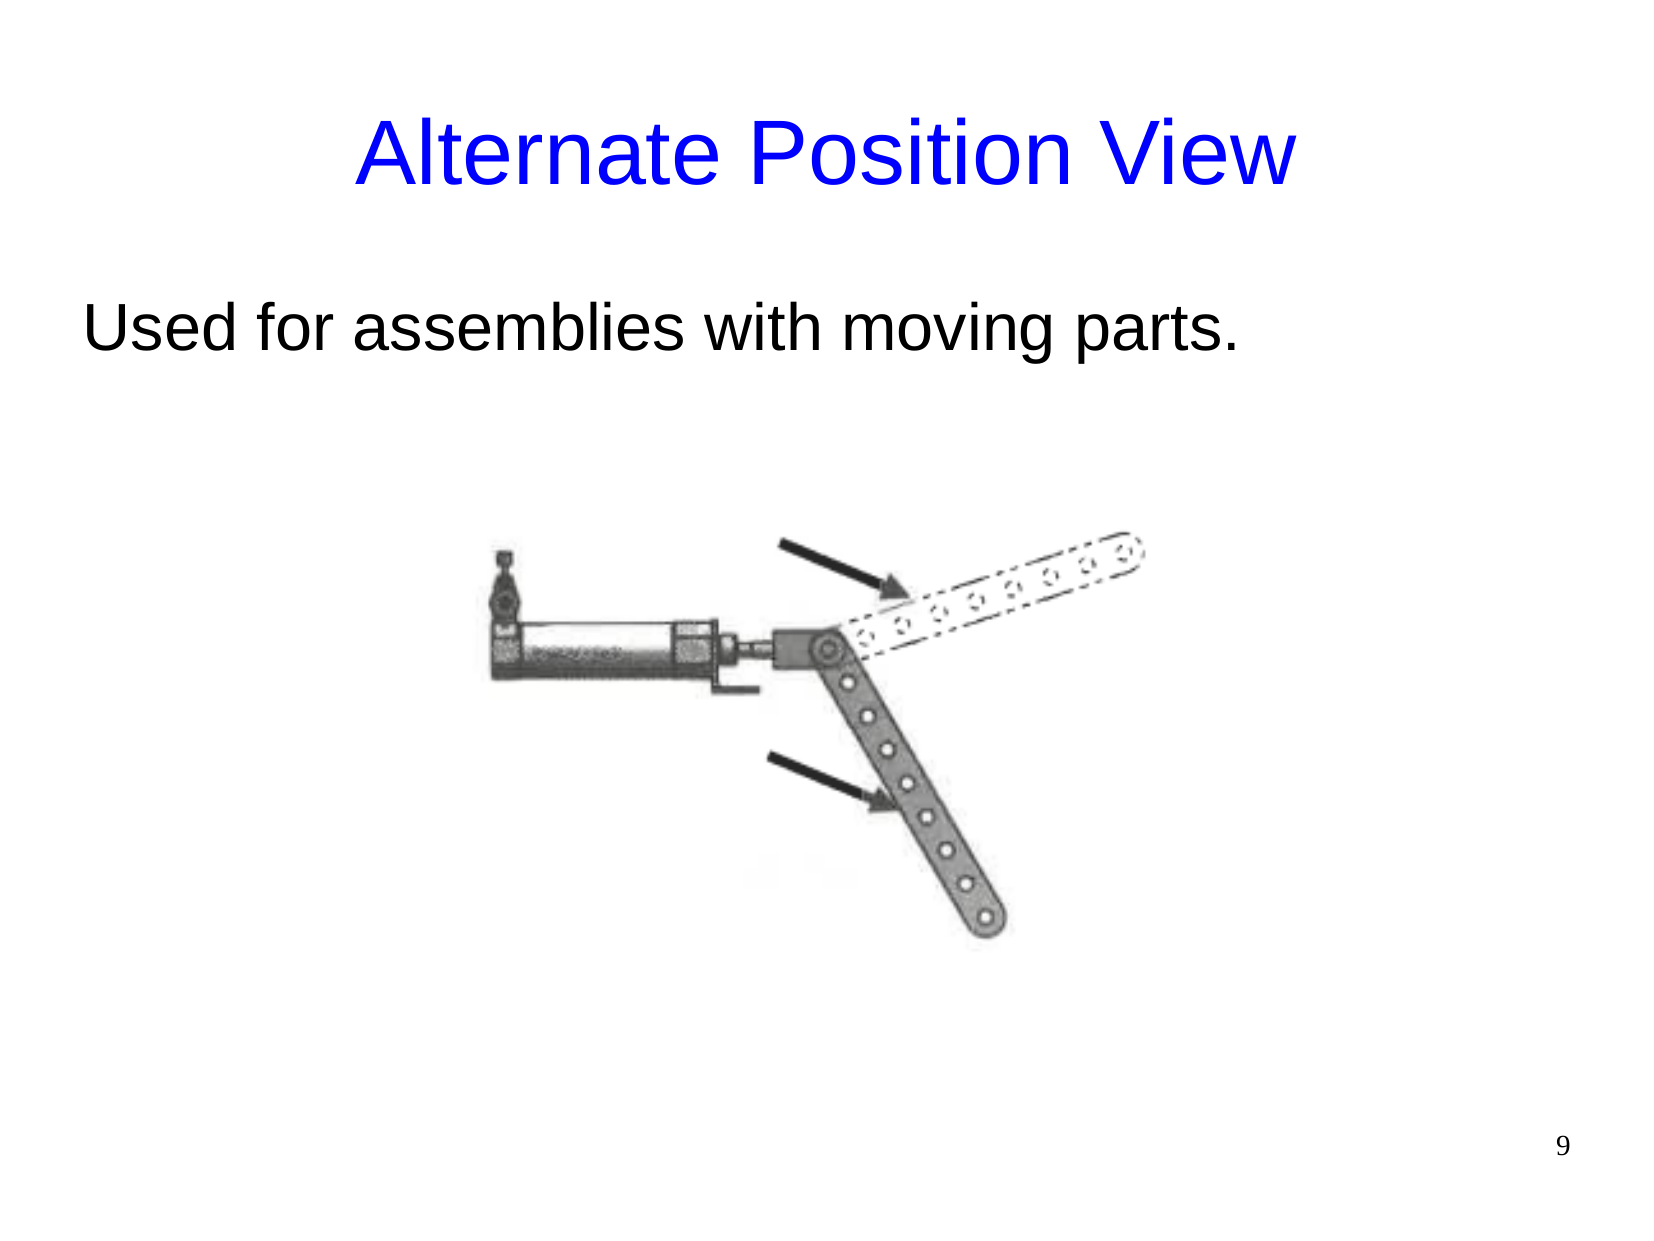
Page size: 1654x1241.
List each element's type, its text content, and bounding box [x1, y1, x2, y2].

list Used for assemblies with moving parts. [82, 290, 1538, 1010]
picture [464, 505, 1169, 970]
title Alternate Position View [82, 49, 1571, 257]
